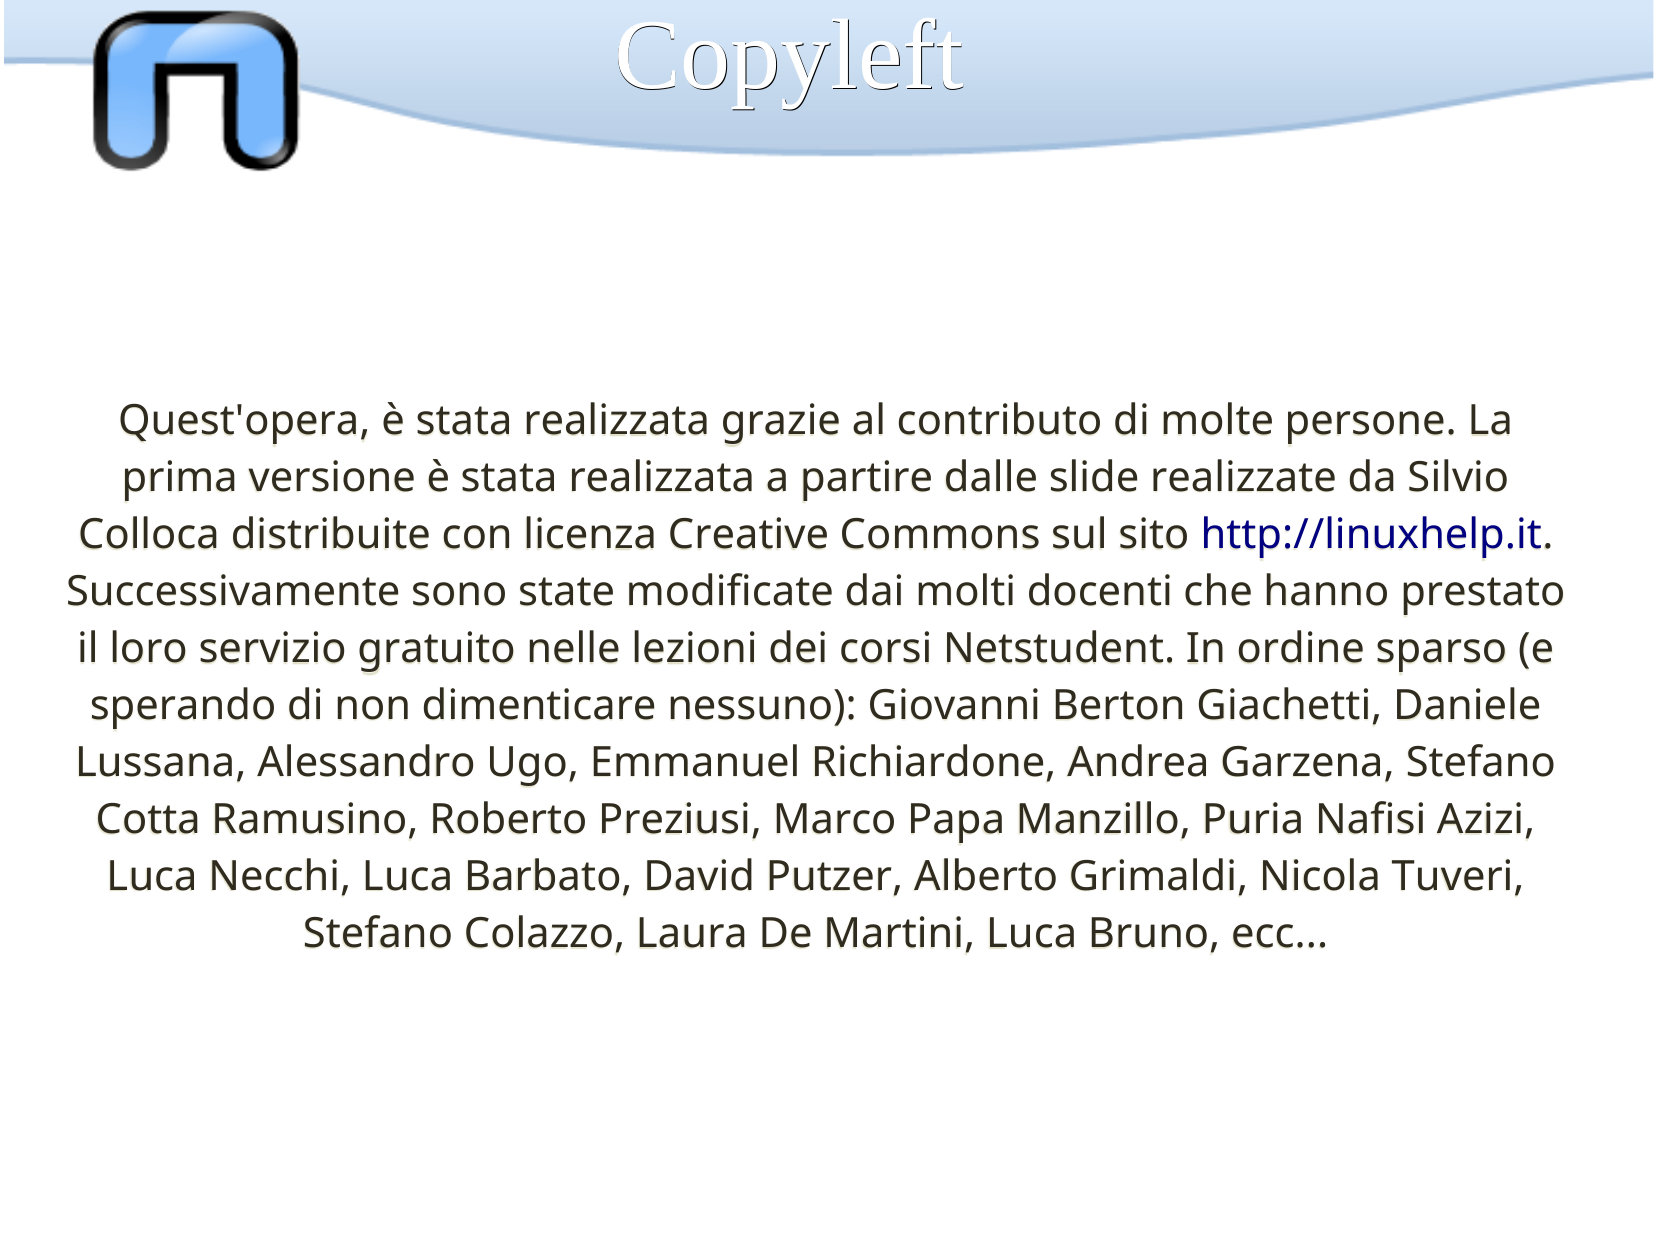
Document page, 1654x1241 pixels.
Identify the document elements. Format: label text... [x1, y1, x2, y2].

text_box Copyleft [439, 0, 1563, 144]
picture [0, 0, 1654, 1241]
list Quest'opera, è stata realizzata grazie al contributo di molte persone. La prima versione è stata realizzata a partire dalle slide realizzate da Silvio Colloca distribuite con licenza Creative Commons sul sito http://linuxhelp.it. Successivamente sono state modificate dai molti docenti che hanno prestato il loro servizio gratuito nelle lezioni dei corsi Netstudent. In ordine sparso (e sperando di non dimenticare nessuno): Giovanni Berton Giachetti, Daniele Lussana, Alessandro Ugo, Emmanuel Richiardone, Andrea Garzena, Stefano Cotta Ramusino, Roberto Preziusi, Marco Papa Manzillo, Puria Nafisi Azizi, Luca Necchi, Luca Barbato, David Putzer, Alberto Grimaldi, Nicola Tuveri, Stefano Colazzo, Laura De Martini, Luca Bruno, ecc... [49, 383, 1583, 1049]
